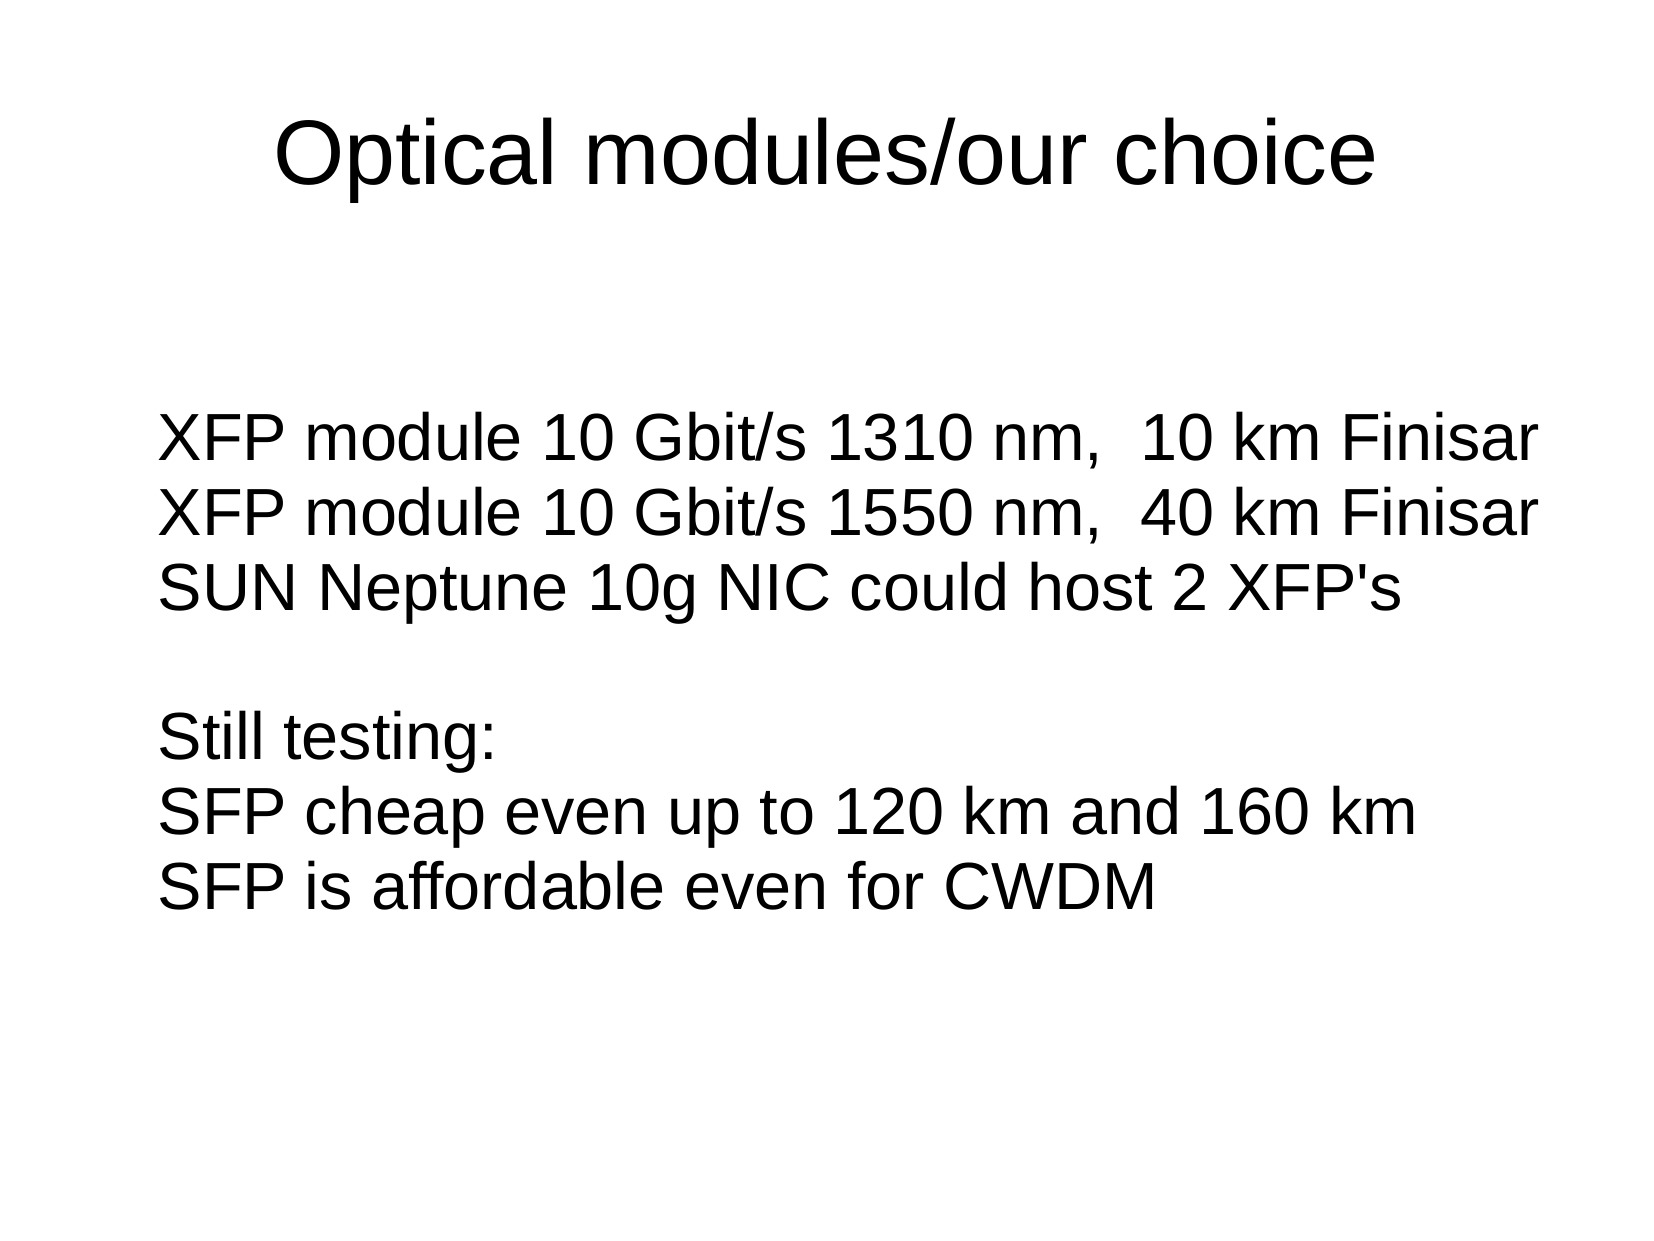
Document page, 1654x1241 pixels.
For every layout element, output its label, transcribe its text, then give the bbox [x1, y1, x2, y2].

title Optical modules/our choice [82, 56, 1571, 250]
subtitle XFP module 10 Gbit/s 1310 nm, 10 km Finisar XFP module 10 Gbit/s 1550 nm, 40 km Finisar SUN Neptune 10g NIC could host 2 XFP's Still testing: SFP cheap even up to 120 km and 160 km SFP is affordable even for CWDM [82, 284, 1571, 1115]
